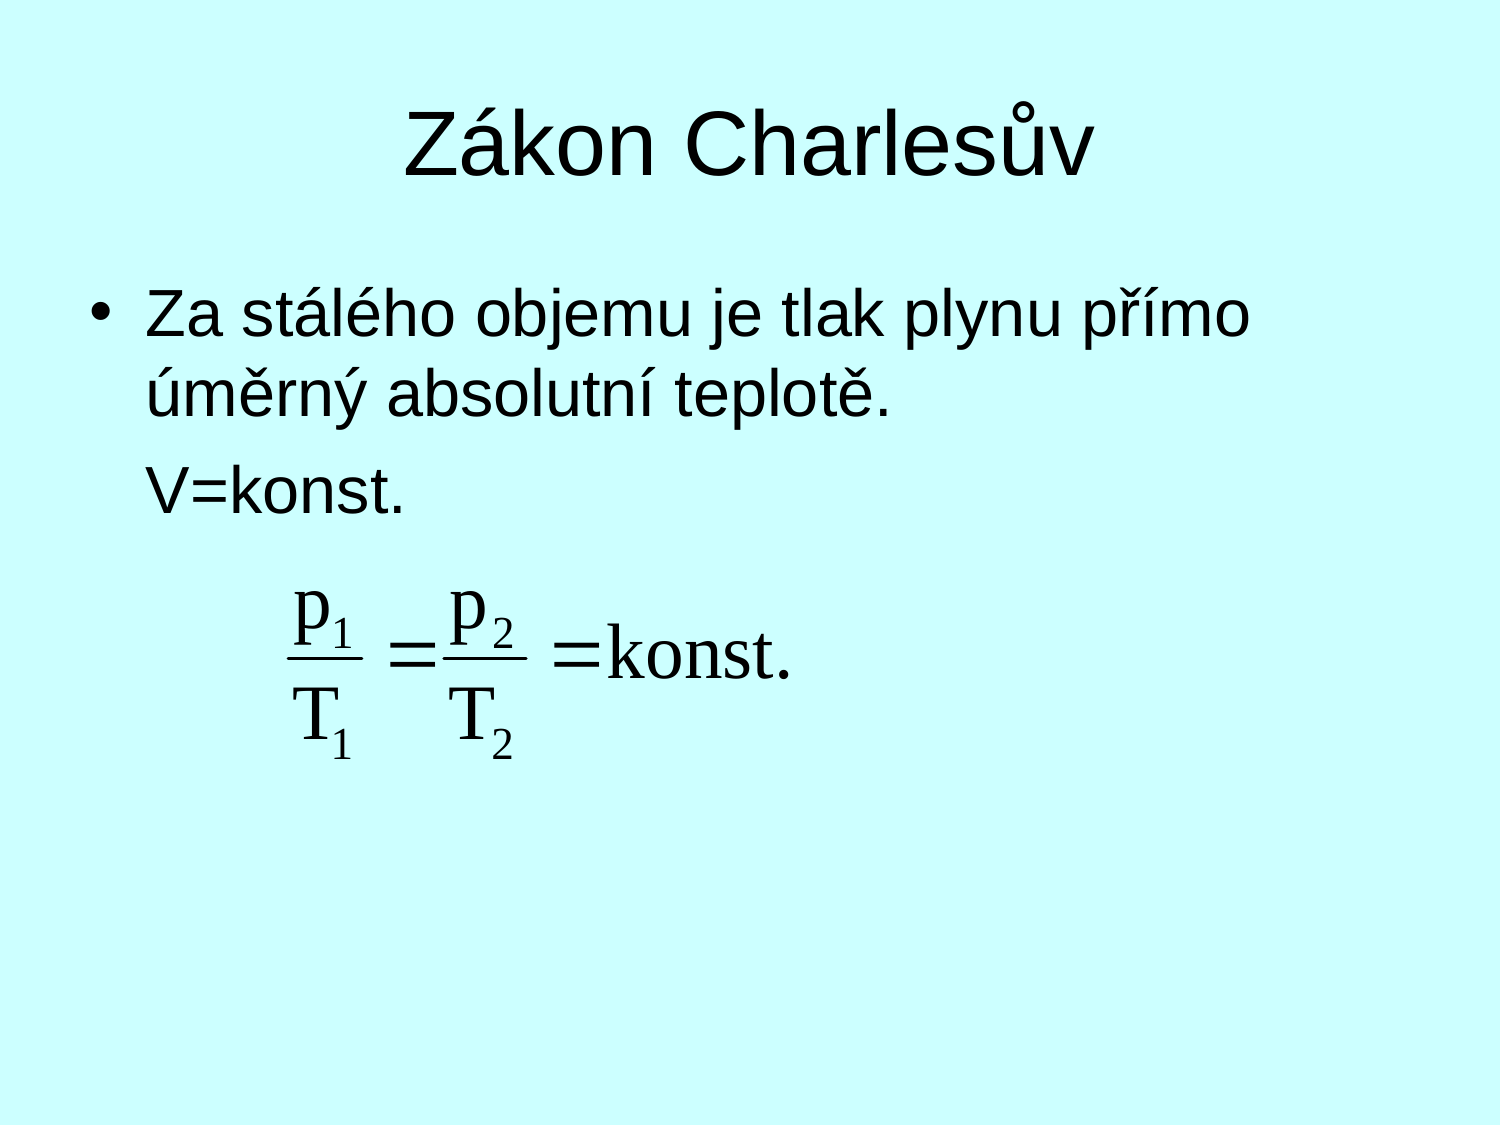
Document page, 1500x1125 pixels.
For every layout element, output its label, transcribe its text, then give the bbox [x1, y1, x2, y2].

title Zákon Charlesův [75, 45, 1426, 233]
chart [275, 554, 804, 777]
list Za stálého objemu je tlak plynu přímo úměrný absolutní teplotě. V=konst. [75, 262, 1426, 1006]
